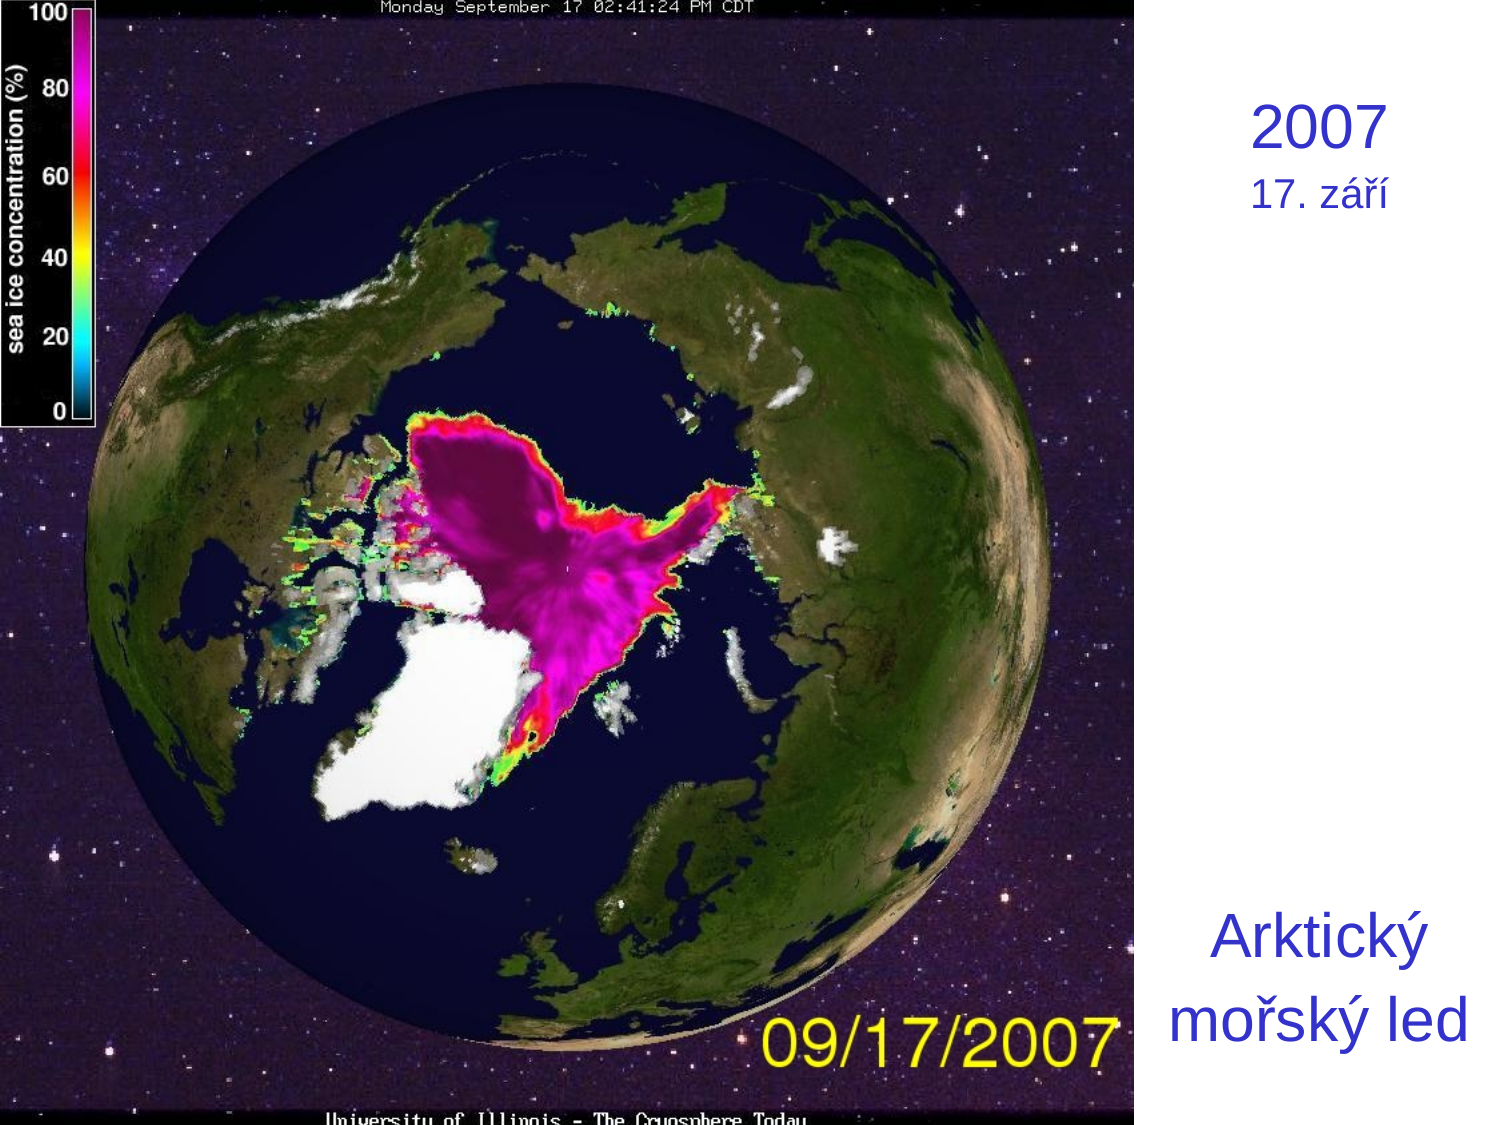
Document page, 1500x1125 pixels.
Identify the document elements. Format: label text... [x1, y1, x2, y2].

title 2007 17. září Arktický mořský led [1139, 7, 1500, 1125]
picture [0, 0, 1134, 1125]
